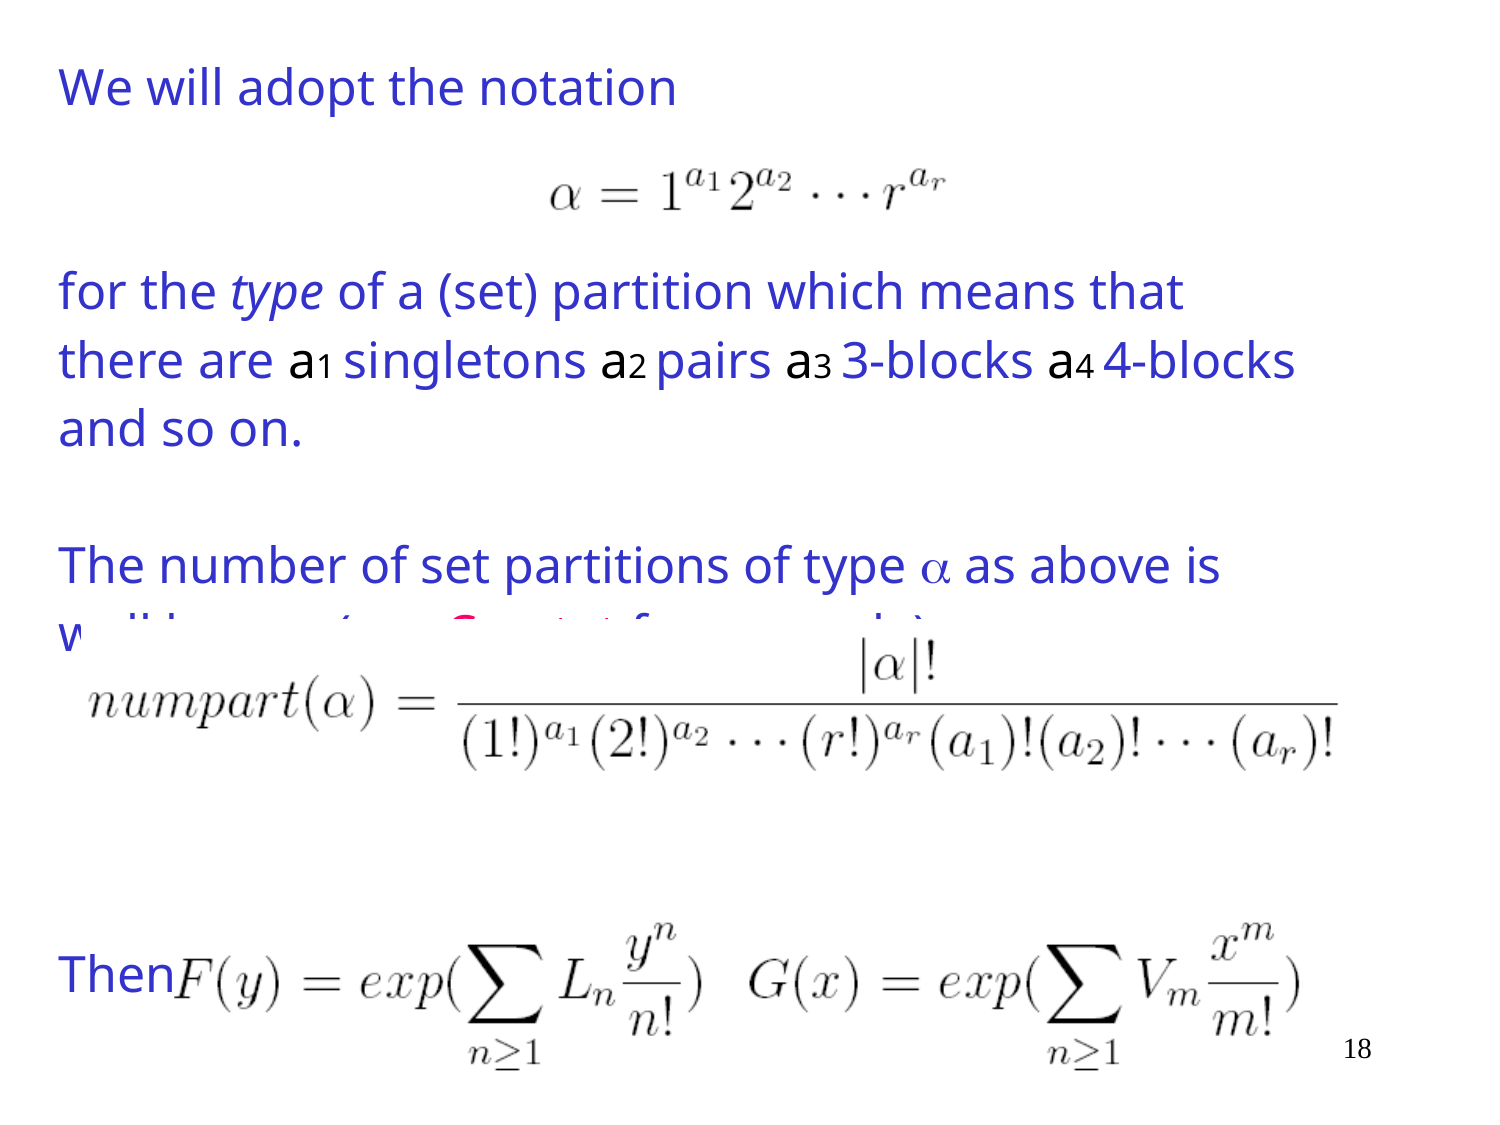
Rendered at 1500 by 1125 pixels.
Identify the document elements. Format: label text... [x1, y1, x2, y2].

text_box We will adopt the notation for the type of a (set) partition which means that there are a1 singletons a2 pairs a3 3-blocks a4 4-blocks and so on. The number of set partitions of type  as above is well known (see Comtet for example) Then, with [44, 44, 1325, 1016]
picture [81, 619, 1349, 785]
picture [174, 912, 1307, 1080]
picture [531, 156, 957, 234]
